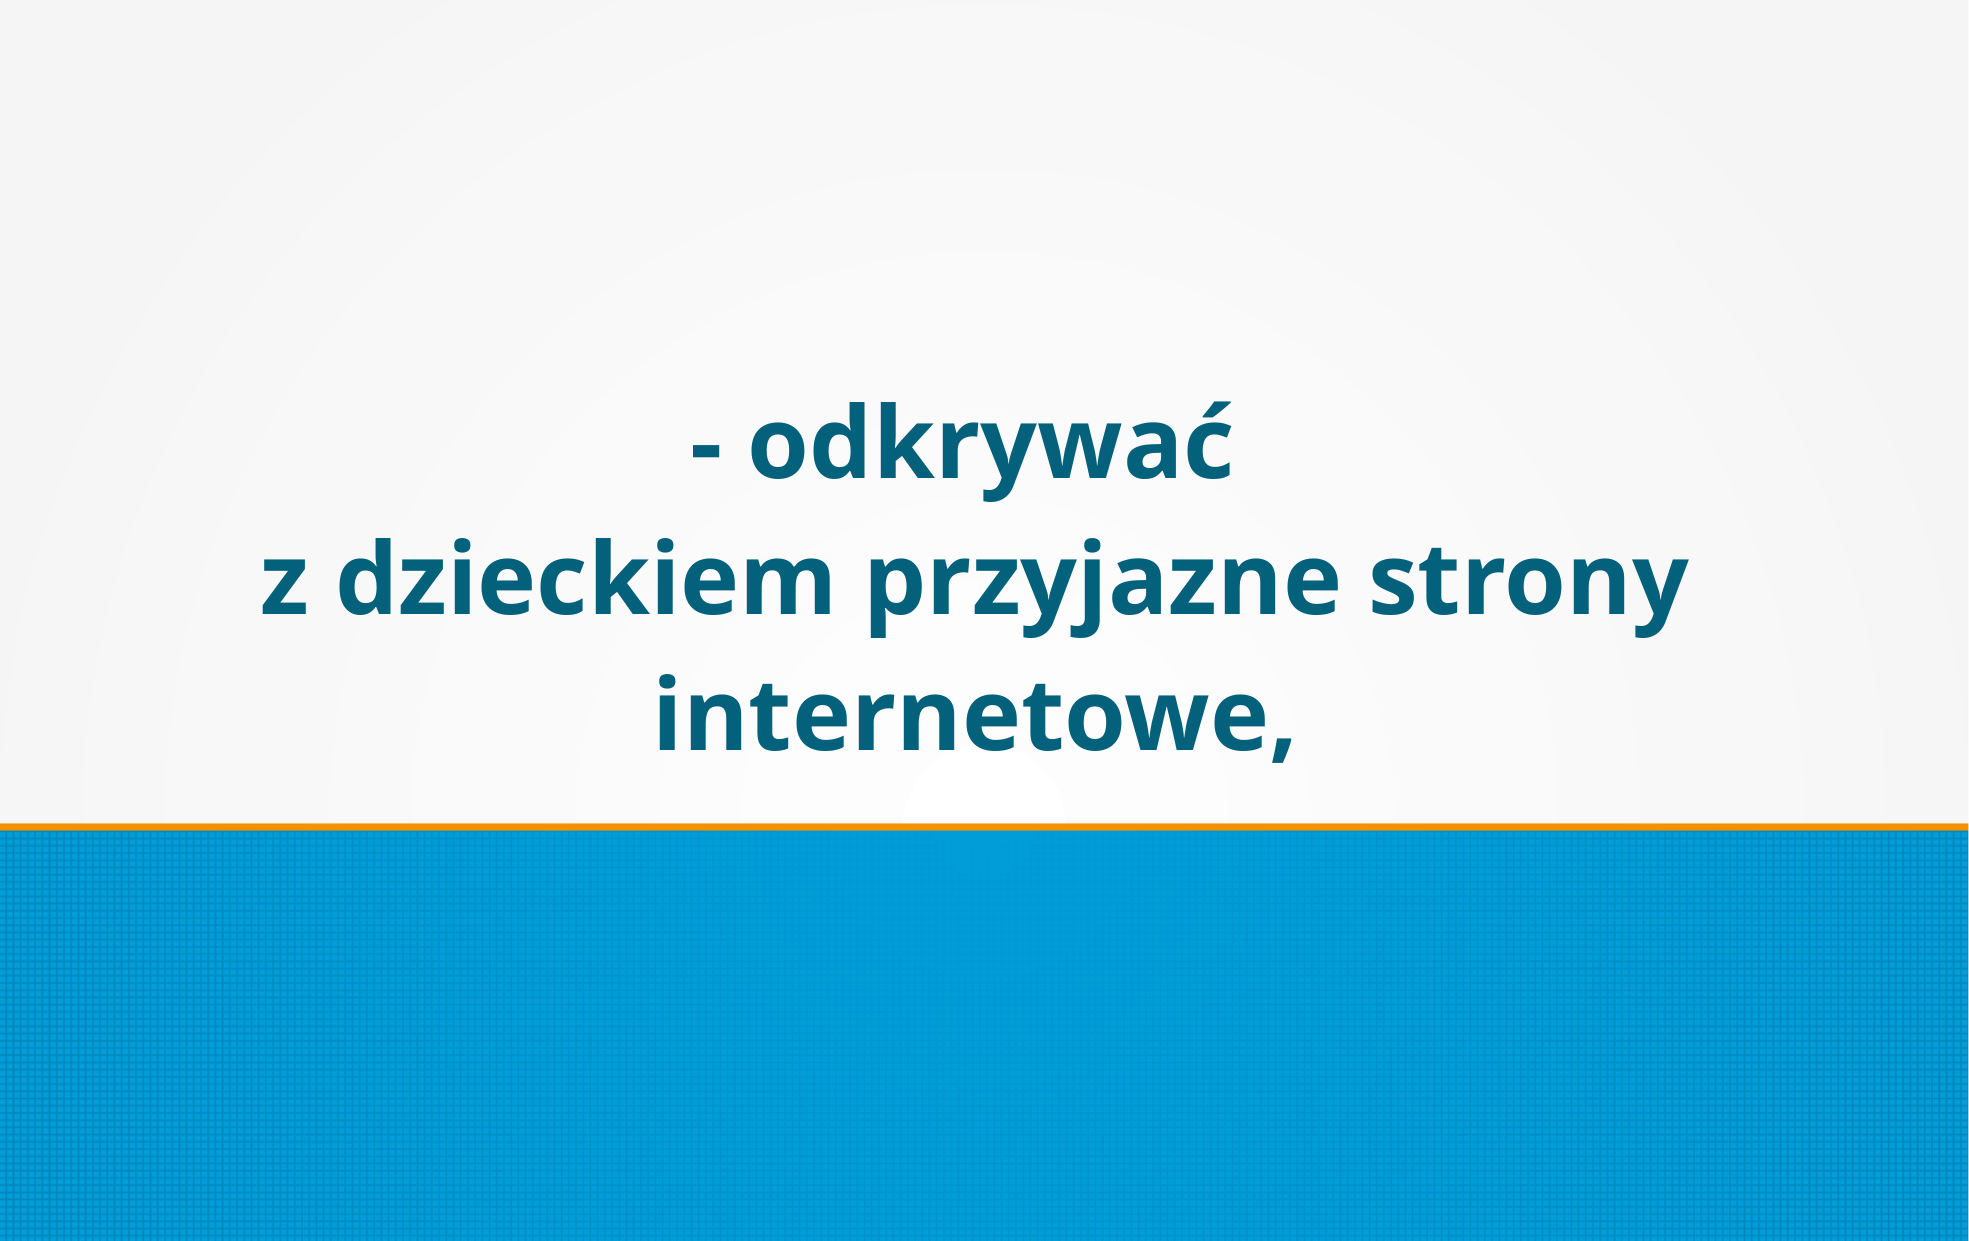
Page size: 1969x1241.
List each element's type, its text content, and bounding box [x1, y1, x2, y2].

picture [0, 0, 1969, 830]
title - odkrywać z dzieckiem przyjazne strony internetowe, [90, 49, 1862, 781]
